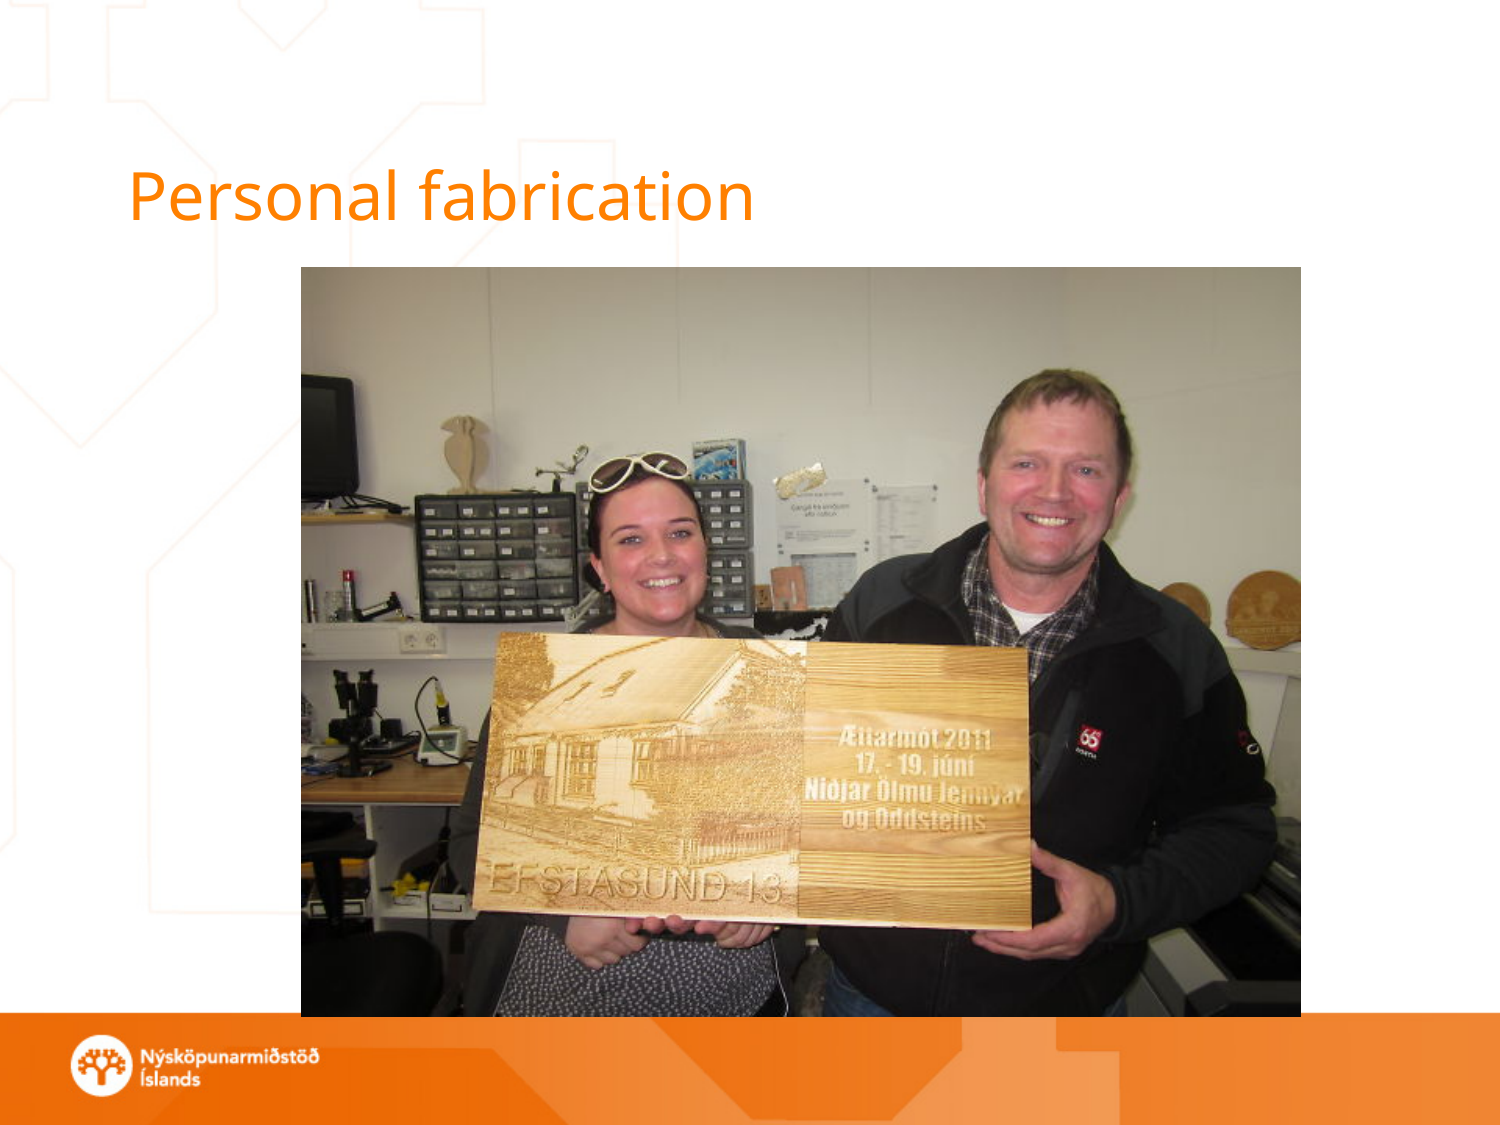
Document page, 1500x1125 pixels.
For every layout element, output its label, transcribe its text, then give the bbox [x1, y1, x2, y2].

text_box Personal fabrication [112, 99, 1388, 288]
picture [0, 0, 1500, 1125]
